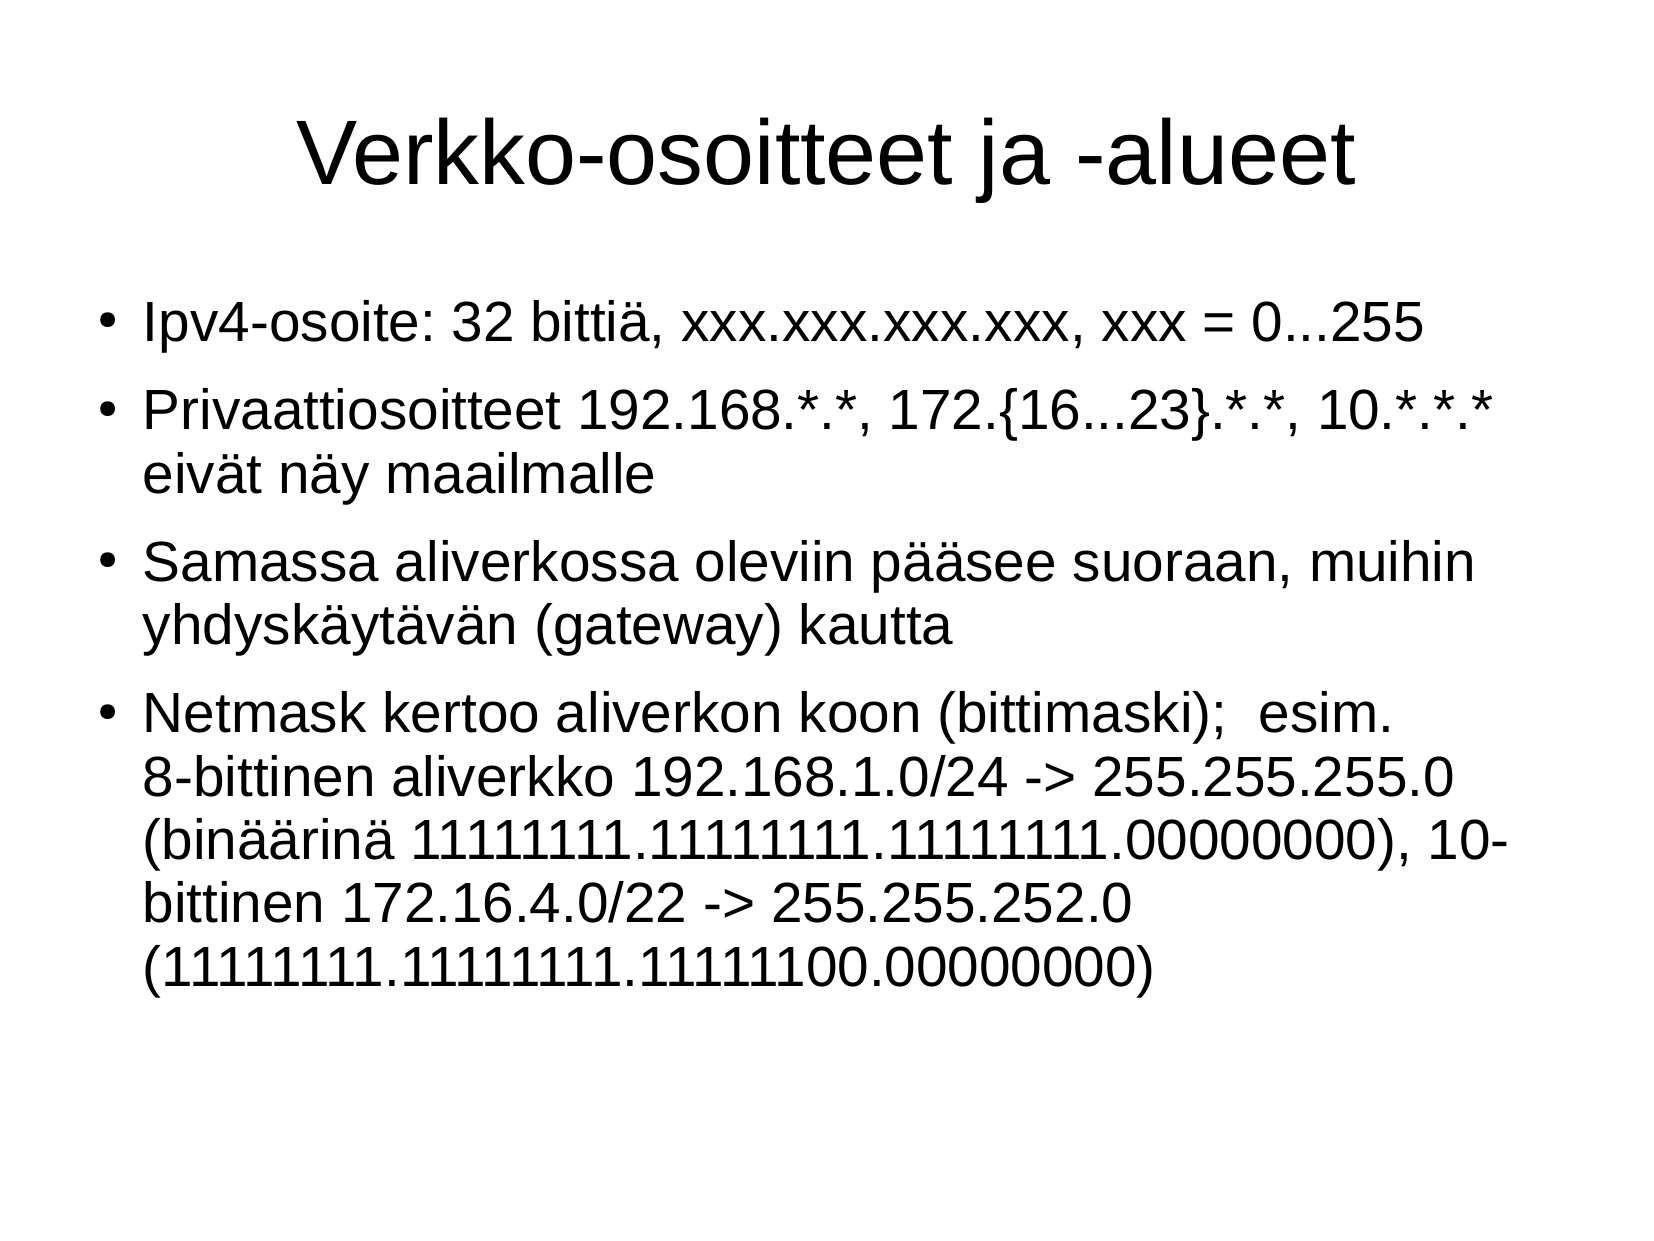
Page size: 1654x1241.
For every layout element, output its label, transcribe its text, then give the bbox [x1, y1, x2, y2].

title Verkko-osoitteet ja -alueet [82, 49, 1571, 257]
list Ipv4-osoite: 32 bittiä, xxx.xxx.xxx.xxx, xxx = 0...255 Privaattiosoitteet 192.168.*.*, 172.{16...23}.*.*, 10.*.*.* eivät näy maailmalle Samassa aliverkossa oleviin pääsee suoraan, muihin yhdyskäytävän (gateway) kautta Netmask kertoo aliverkon koon (bittimaski); esim. 8-bittinen aliverkko 192.168.1.0/24 -> 255.255.255.0 (binäärinä 11111111.11111111.11111111.00000000), 10-bittinen 172.16.4.0/22 -> 255.255.252.0 (11111111.11111111.11111100.00000000) [82, 290, 1571, 1010]
